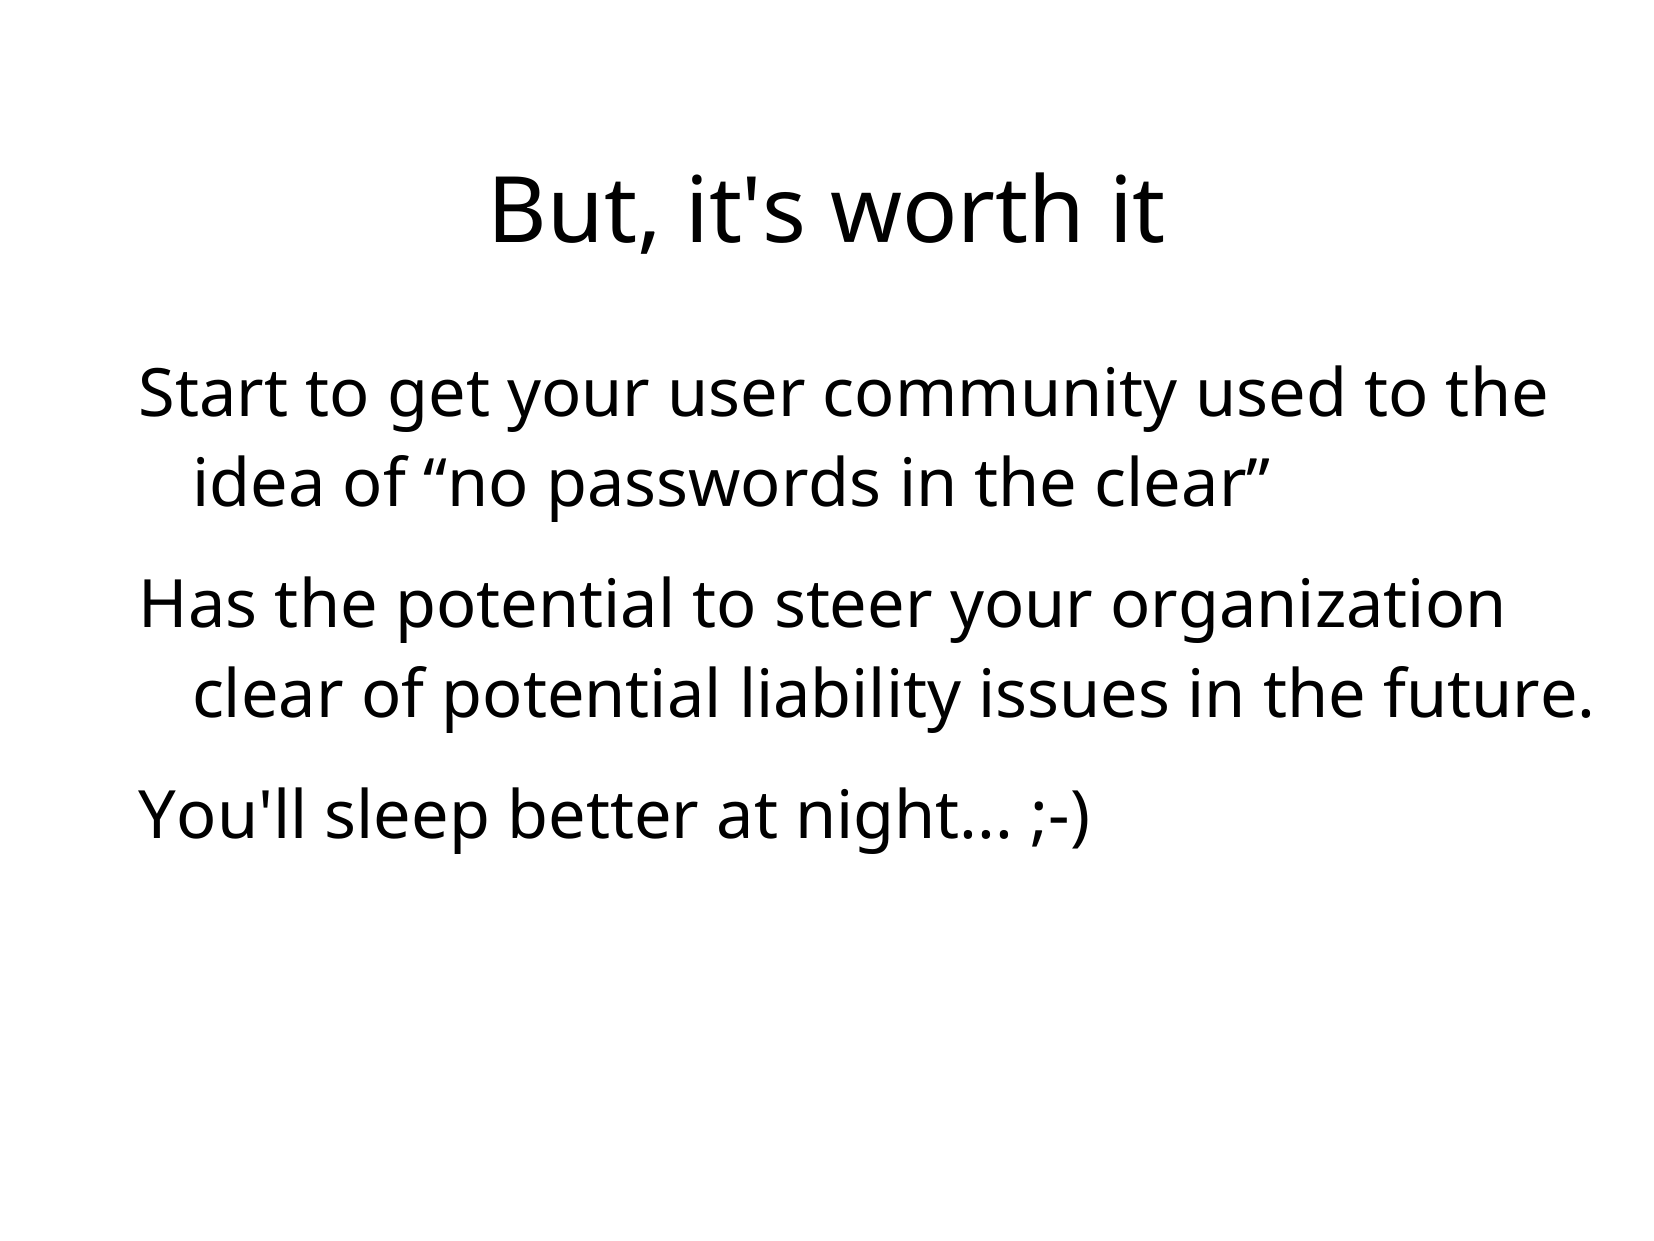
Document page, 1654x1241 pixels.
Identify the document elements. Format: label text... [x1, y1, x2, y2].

list Start to get your user community used to the idea of “no passwords in the clear” Has the potential to steer your organization clear of potential liability issues in the future. You'll sleep better at night... ;-) [121, 344, 1600, 1181]
title But, it's worth it [121, 102, 1534, 311]
